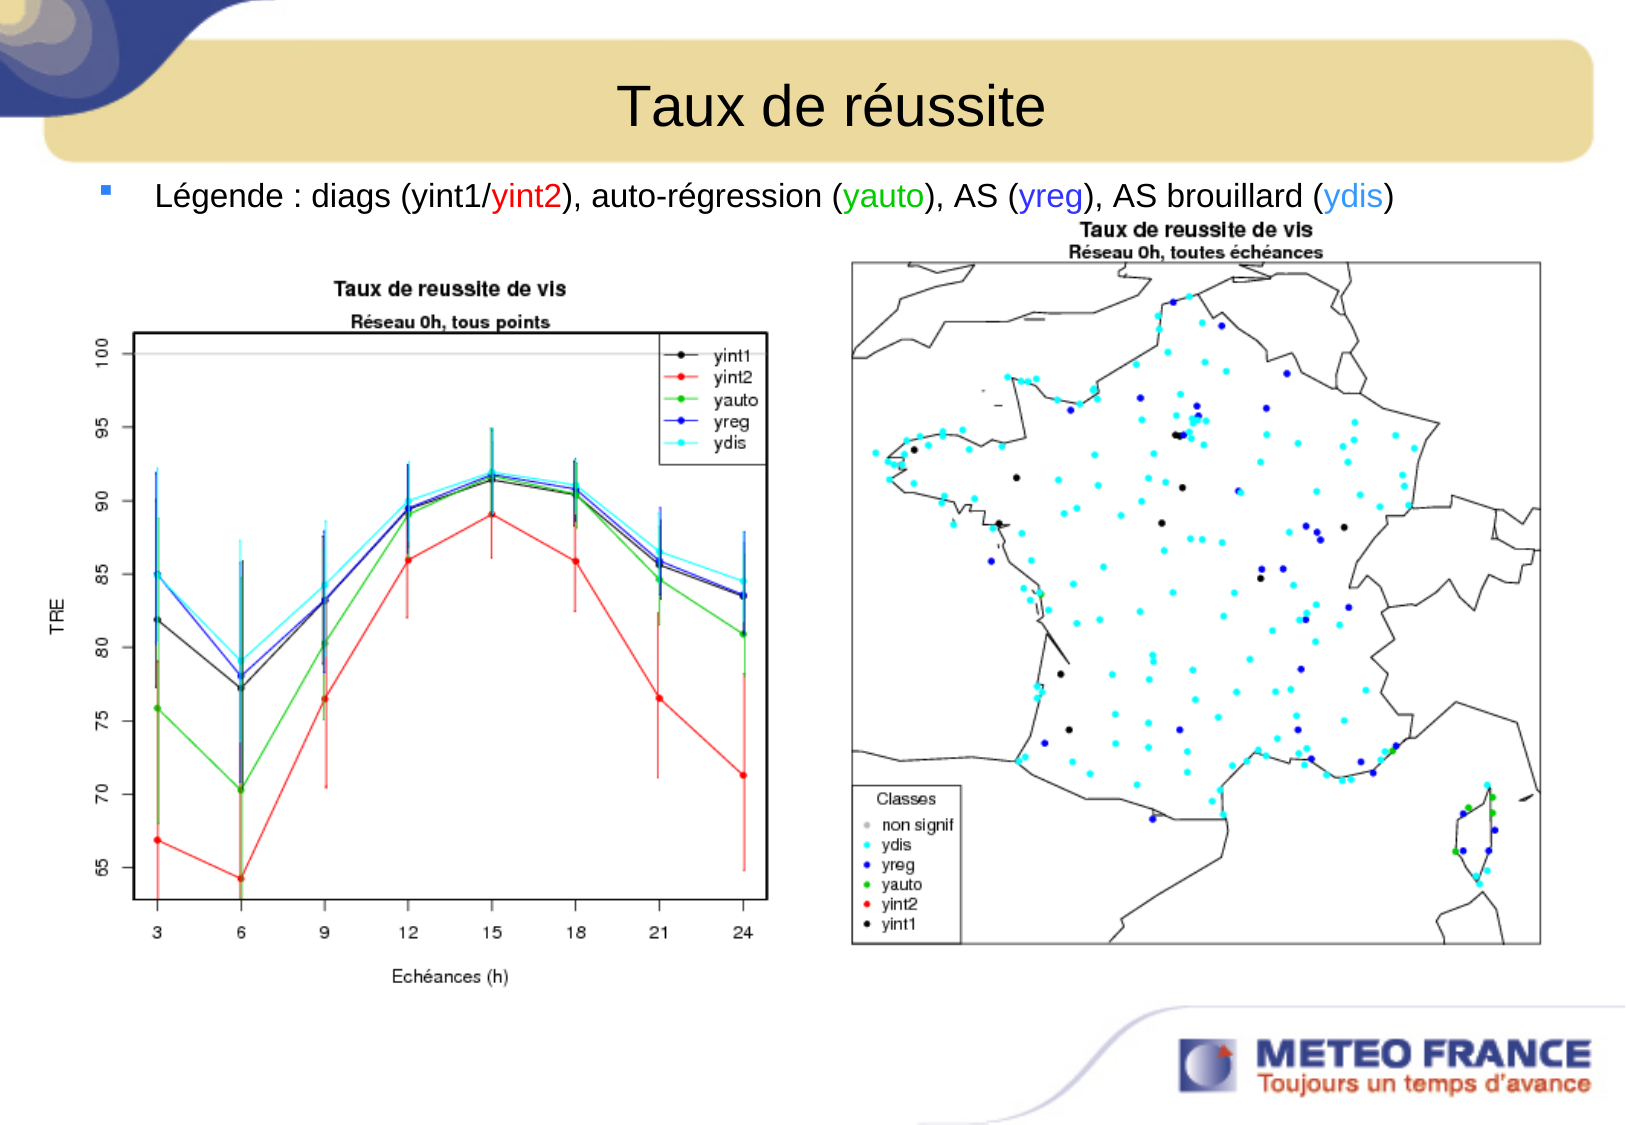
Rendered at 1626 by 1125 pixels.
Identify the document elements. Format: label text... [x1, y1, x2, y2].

picture [0, 0, 1626, 1125]
list Légende : diags (yint1/yint2), auto-régression (yauto), AS (yreg), AS brouillard (ydis) [83, 166, 1542, 243]
title Taux de réussite [185, 45, 1479, 161]
